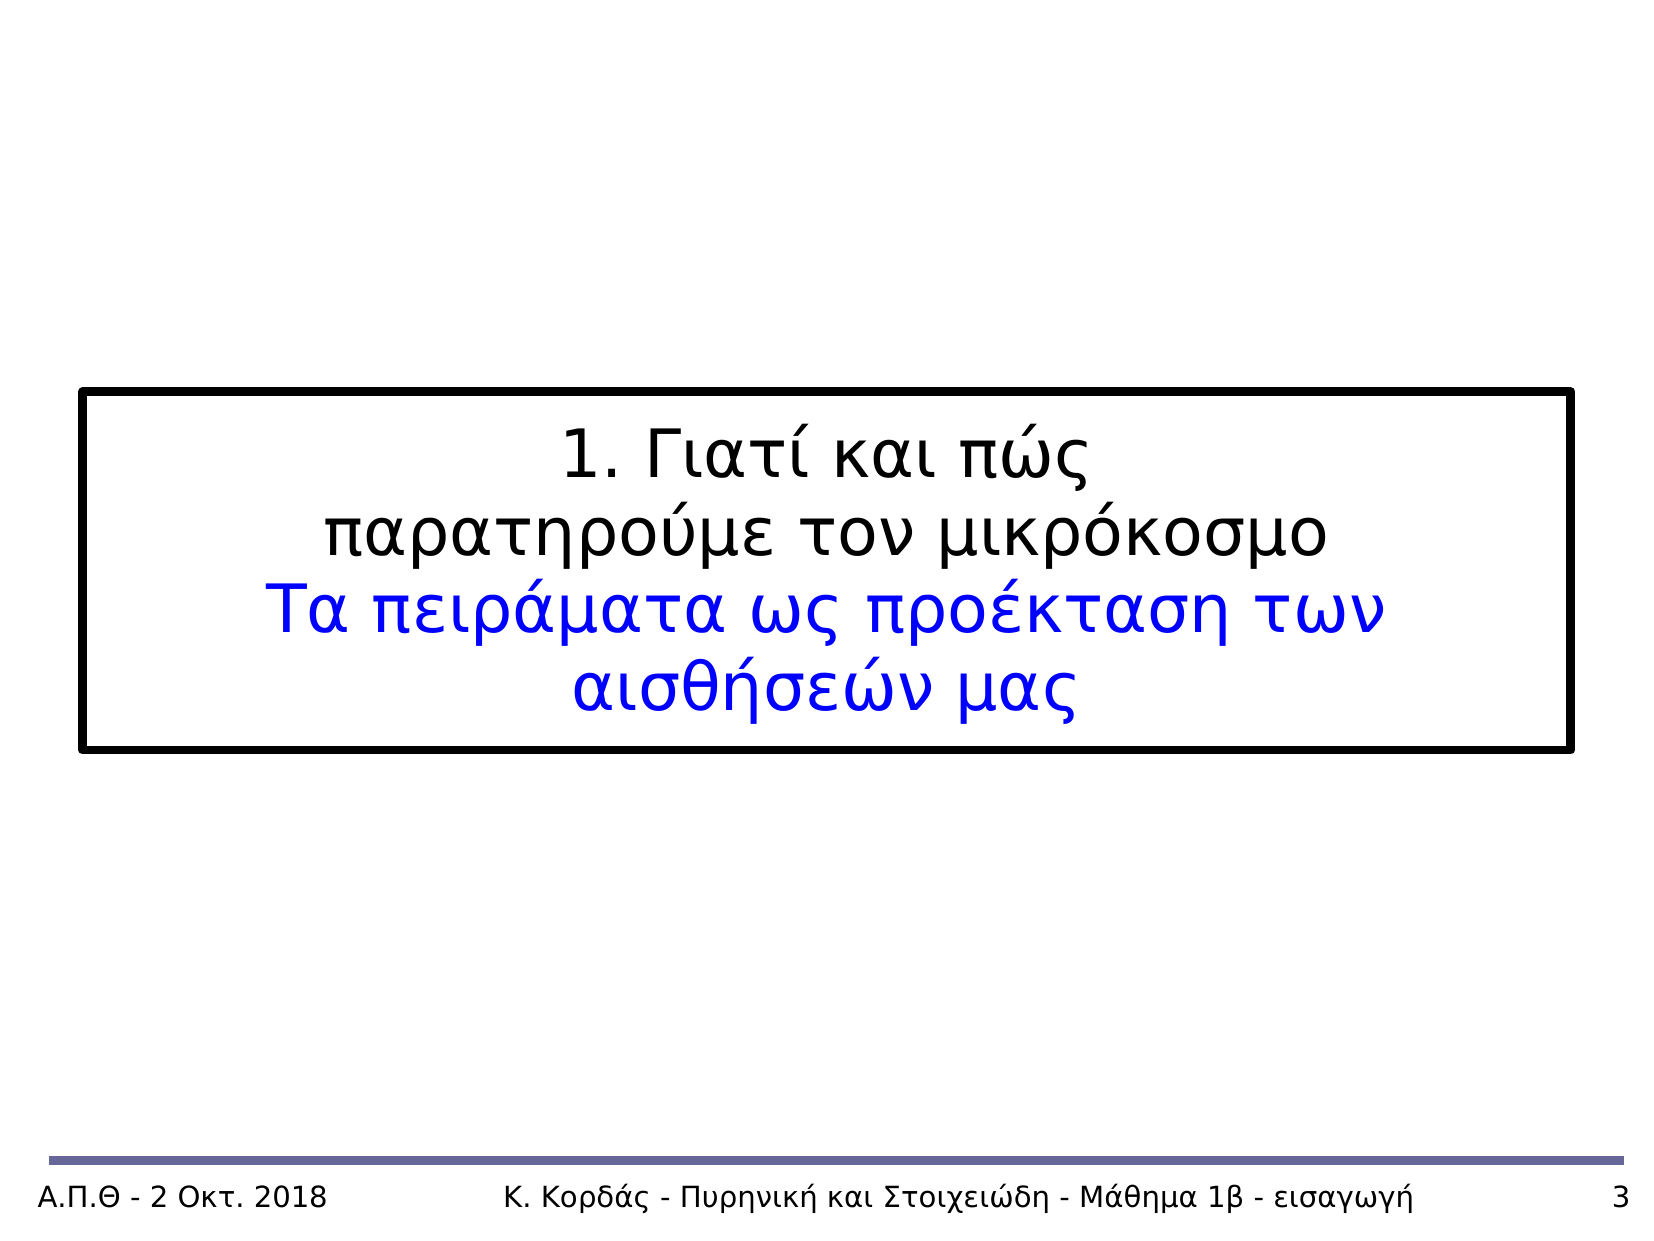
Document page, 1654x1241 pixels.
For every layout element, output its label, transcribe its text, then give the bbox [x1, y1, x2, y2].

subtitle 1. Γιατί και πώς παρατηρούμε τον μικρόκοσμο Τα πειράματα ως προέκταση των αισθήσεών μας [82, 391, 1571, 751]
